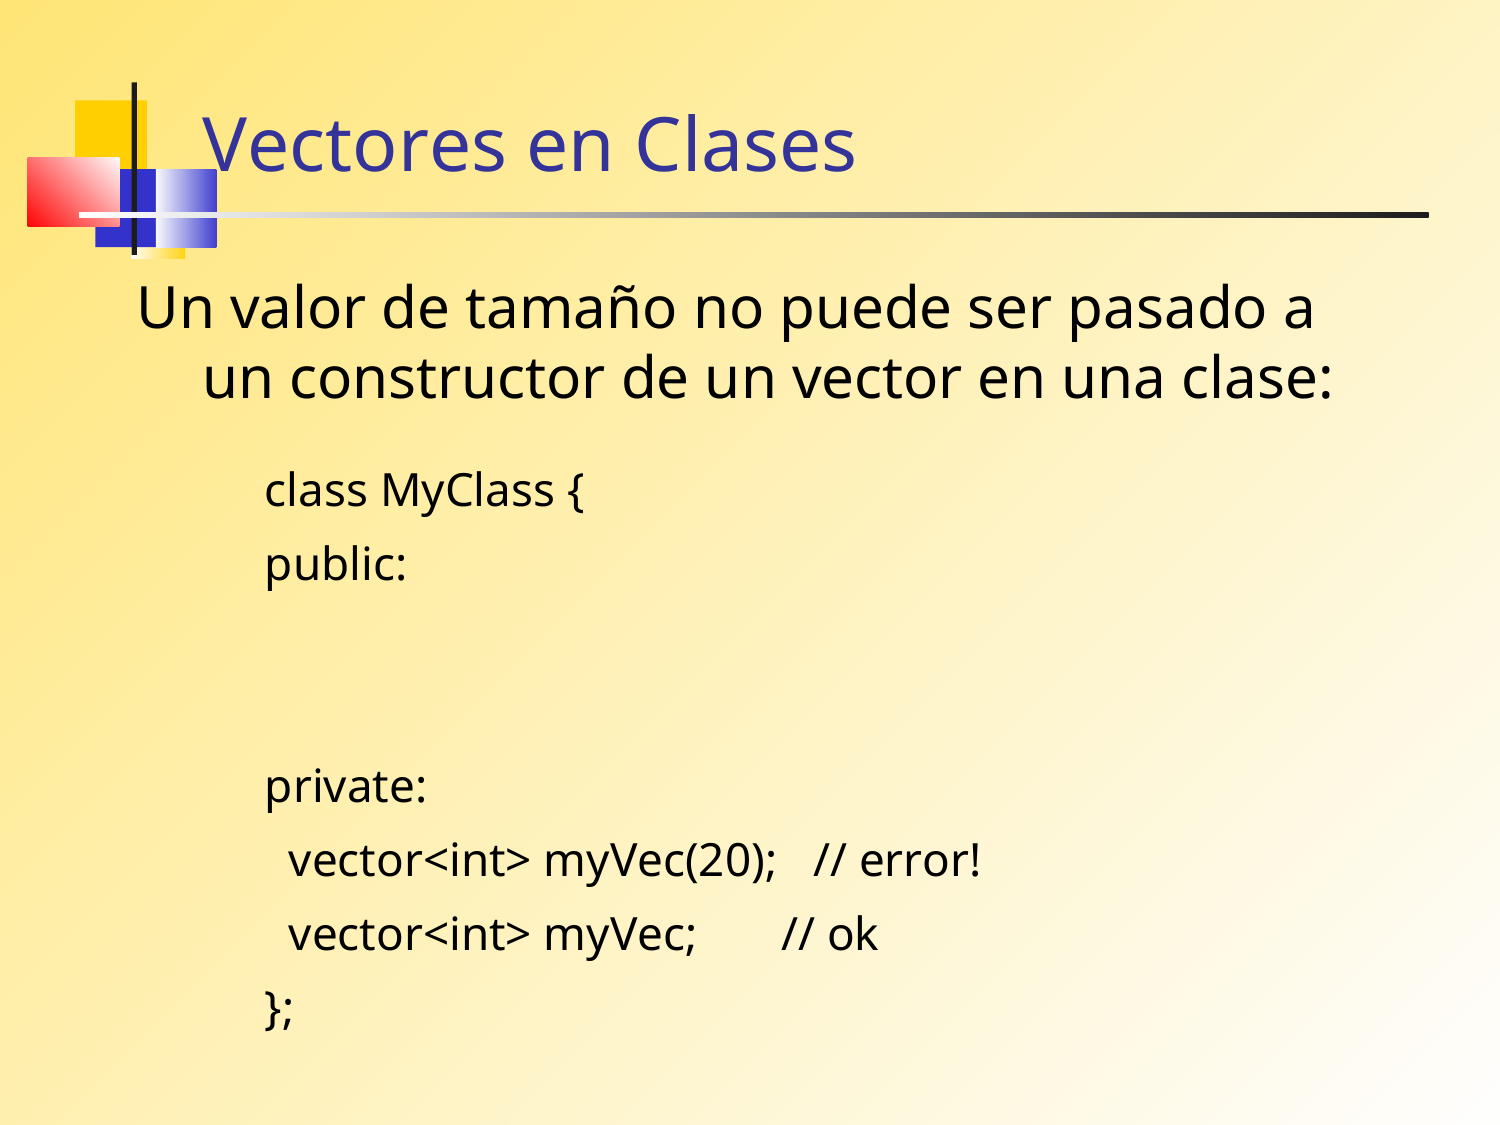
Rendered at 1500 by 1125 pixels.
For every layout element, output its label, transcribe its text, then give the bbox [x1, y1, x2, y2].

text_box Un valor de tamaño no puede ser pasado a un constructor de un vector en una clase: [112, 262, 1388, 418]
list class MyClass { public: private: vector<int> myVec(20); // error! vector<int> myVec; // ok }; [249, 450, 1401, 1052]
title Vectores en Clases [187, 37, 1466, 201]
